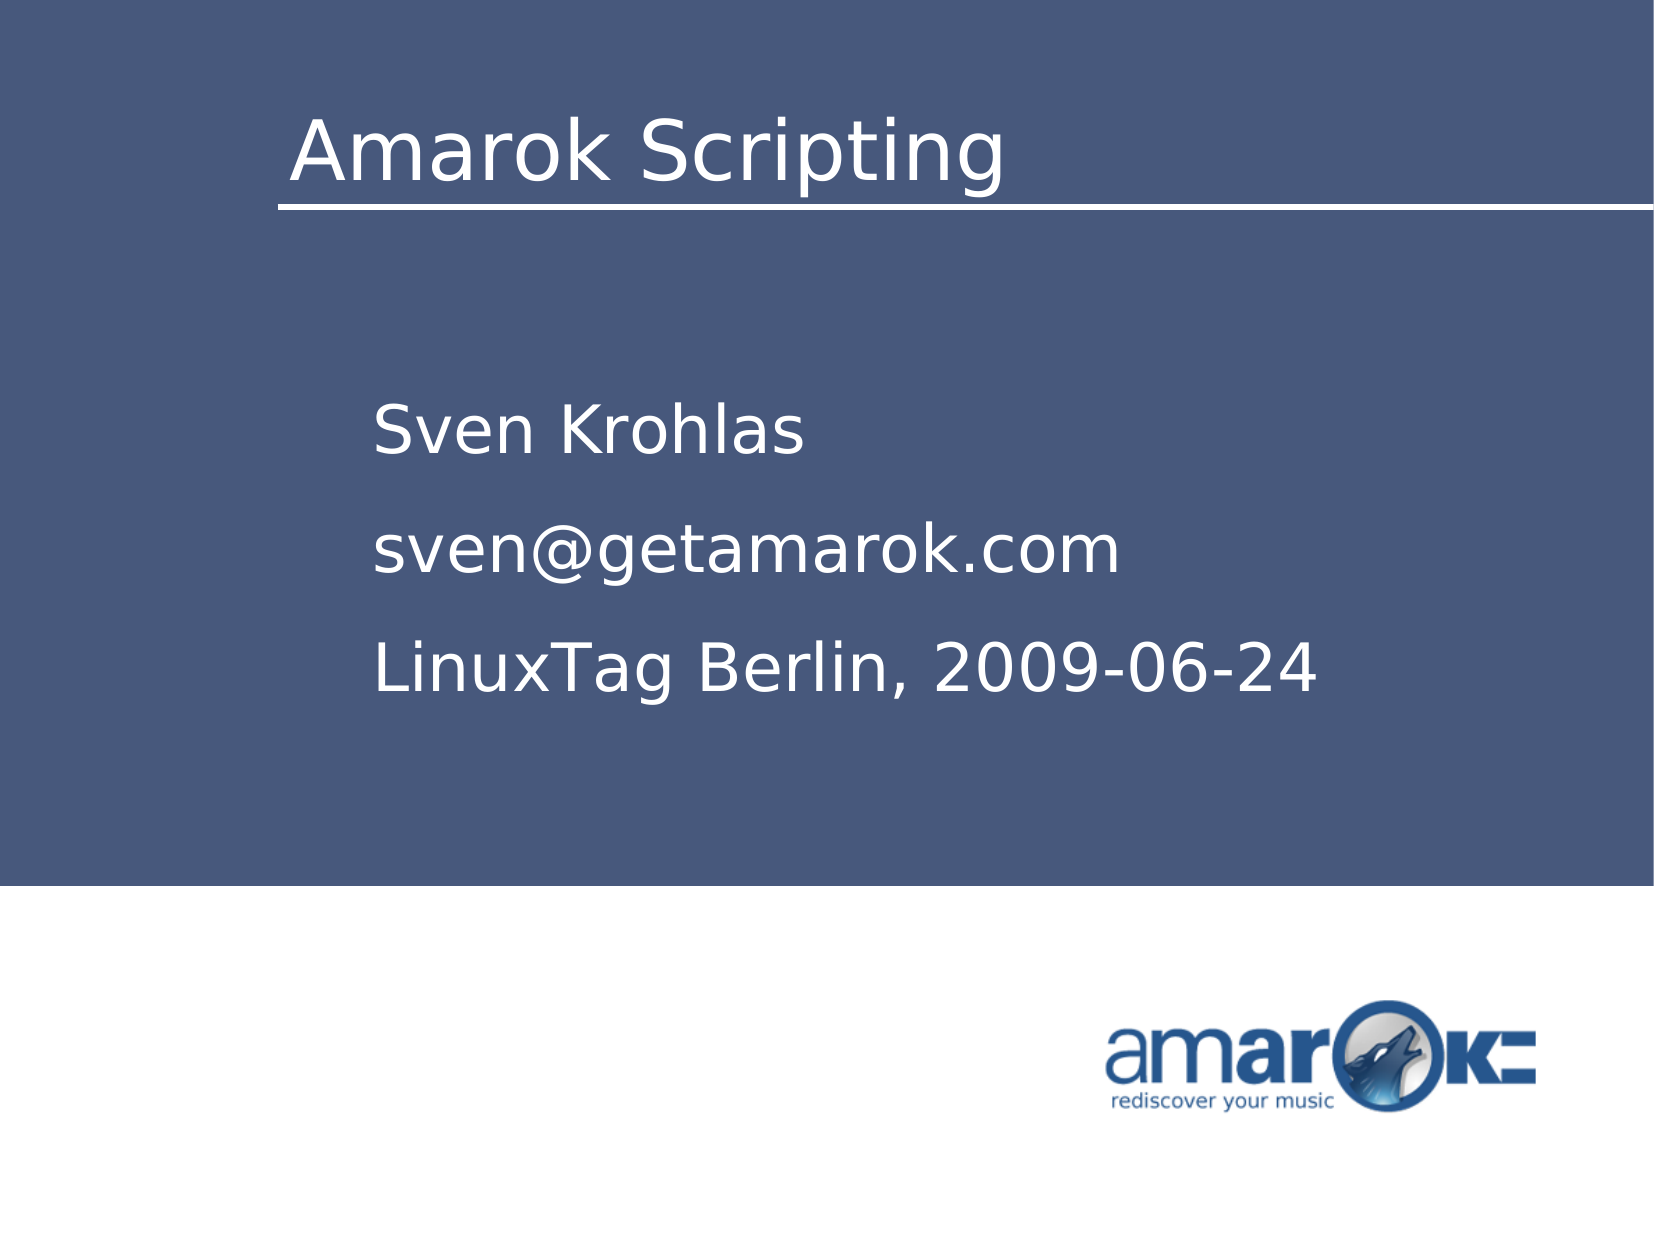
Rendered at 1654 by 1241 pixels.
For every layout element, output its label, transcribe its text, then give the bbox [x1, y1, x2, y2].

subtitle Sven Krohlas sven@getamarok.com LinuxTag Berlin, 2009-06-24 [372, 325, 1595, 774]
picture [1082, 974, 1554, 1141]
title Amarok Scripting [289, 72, 1595, 231]
